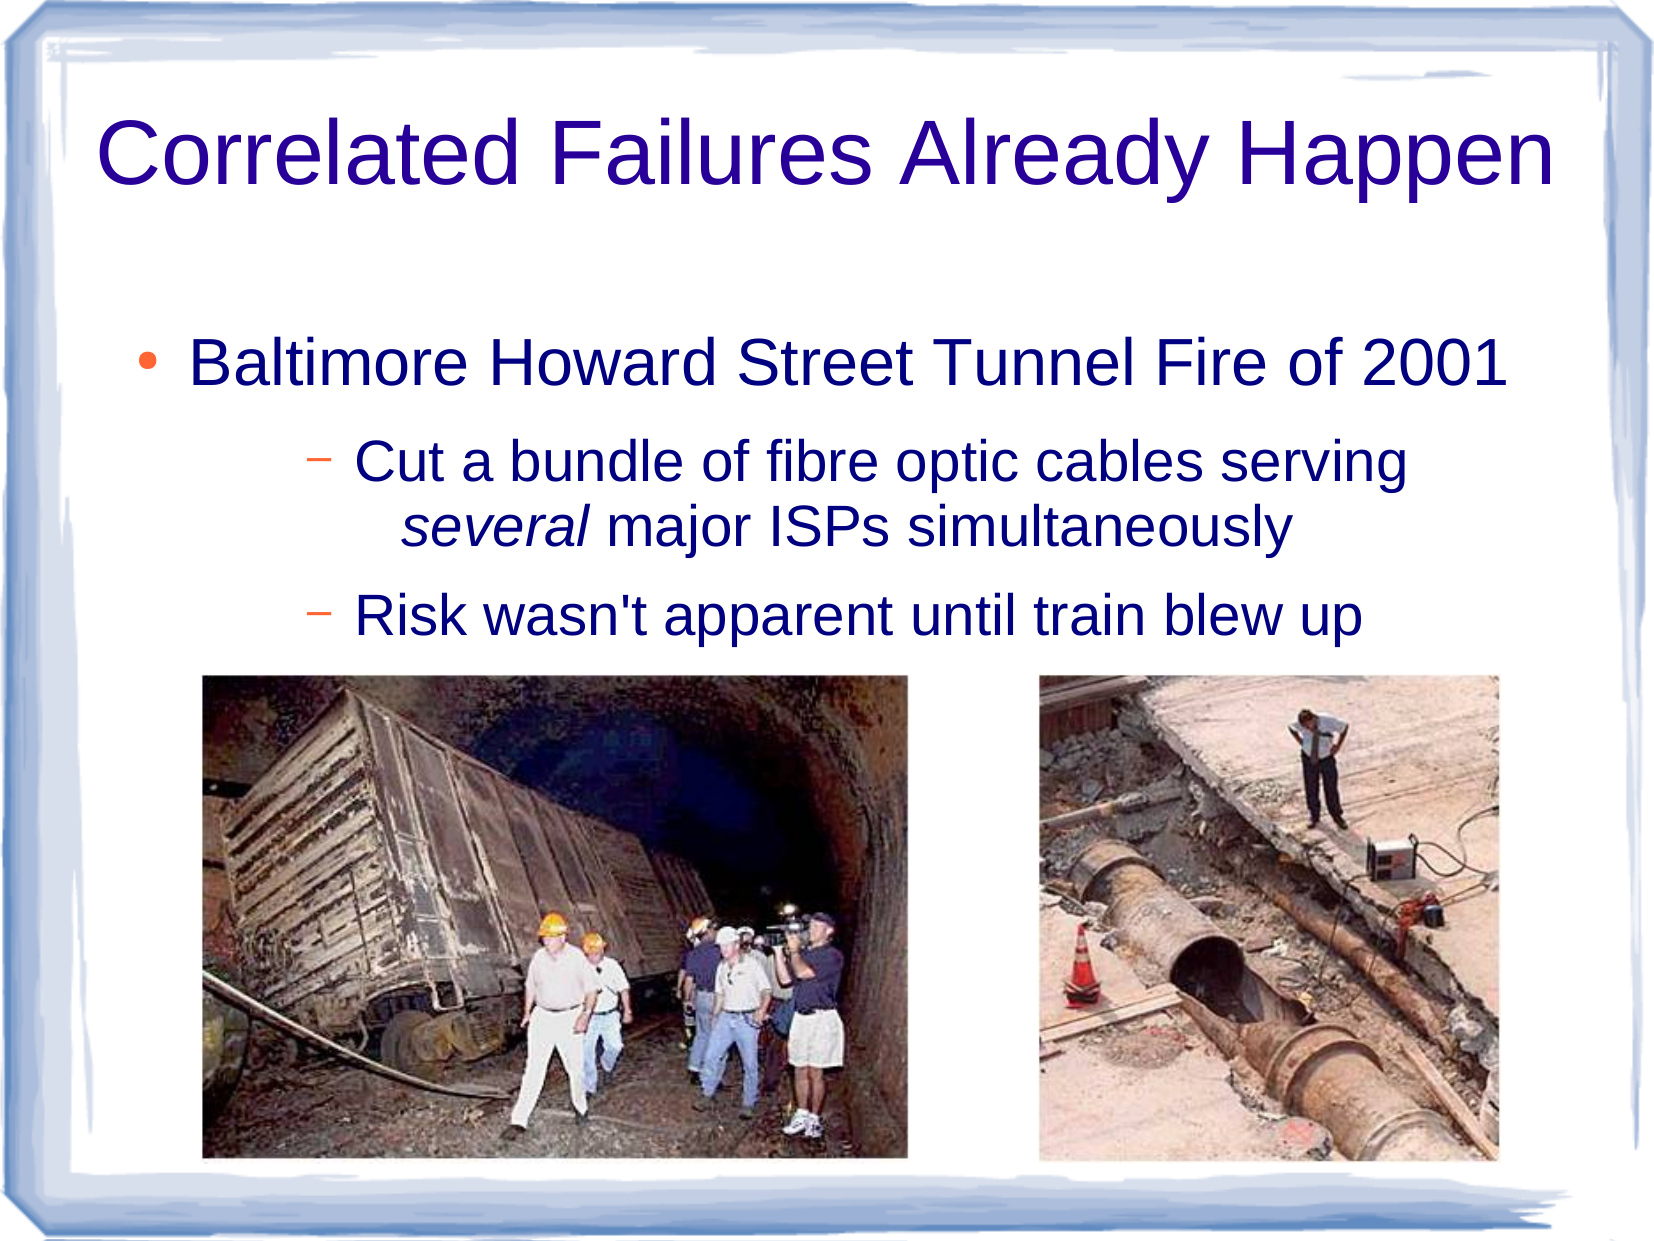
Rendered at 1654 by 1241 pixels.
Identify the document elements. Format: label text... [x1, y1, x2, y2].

picture [0, 0, 1654, 1241]
list Baltimore Howard Street Tunnel Fire of 2001 Cut a bundle of fibre optic cables serving several major ISPs simultaneously Risk wasn't apparent until train blew up [118, 324, 1571, 676]
title Correlated Failures Already Happen [82, 49, 1571, 257]
